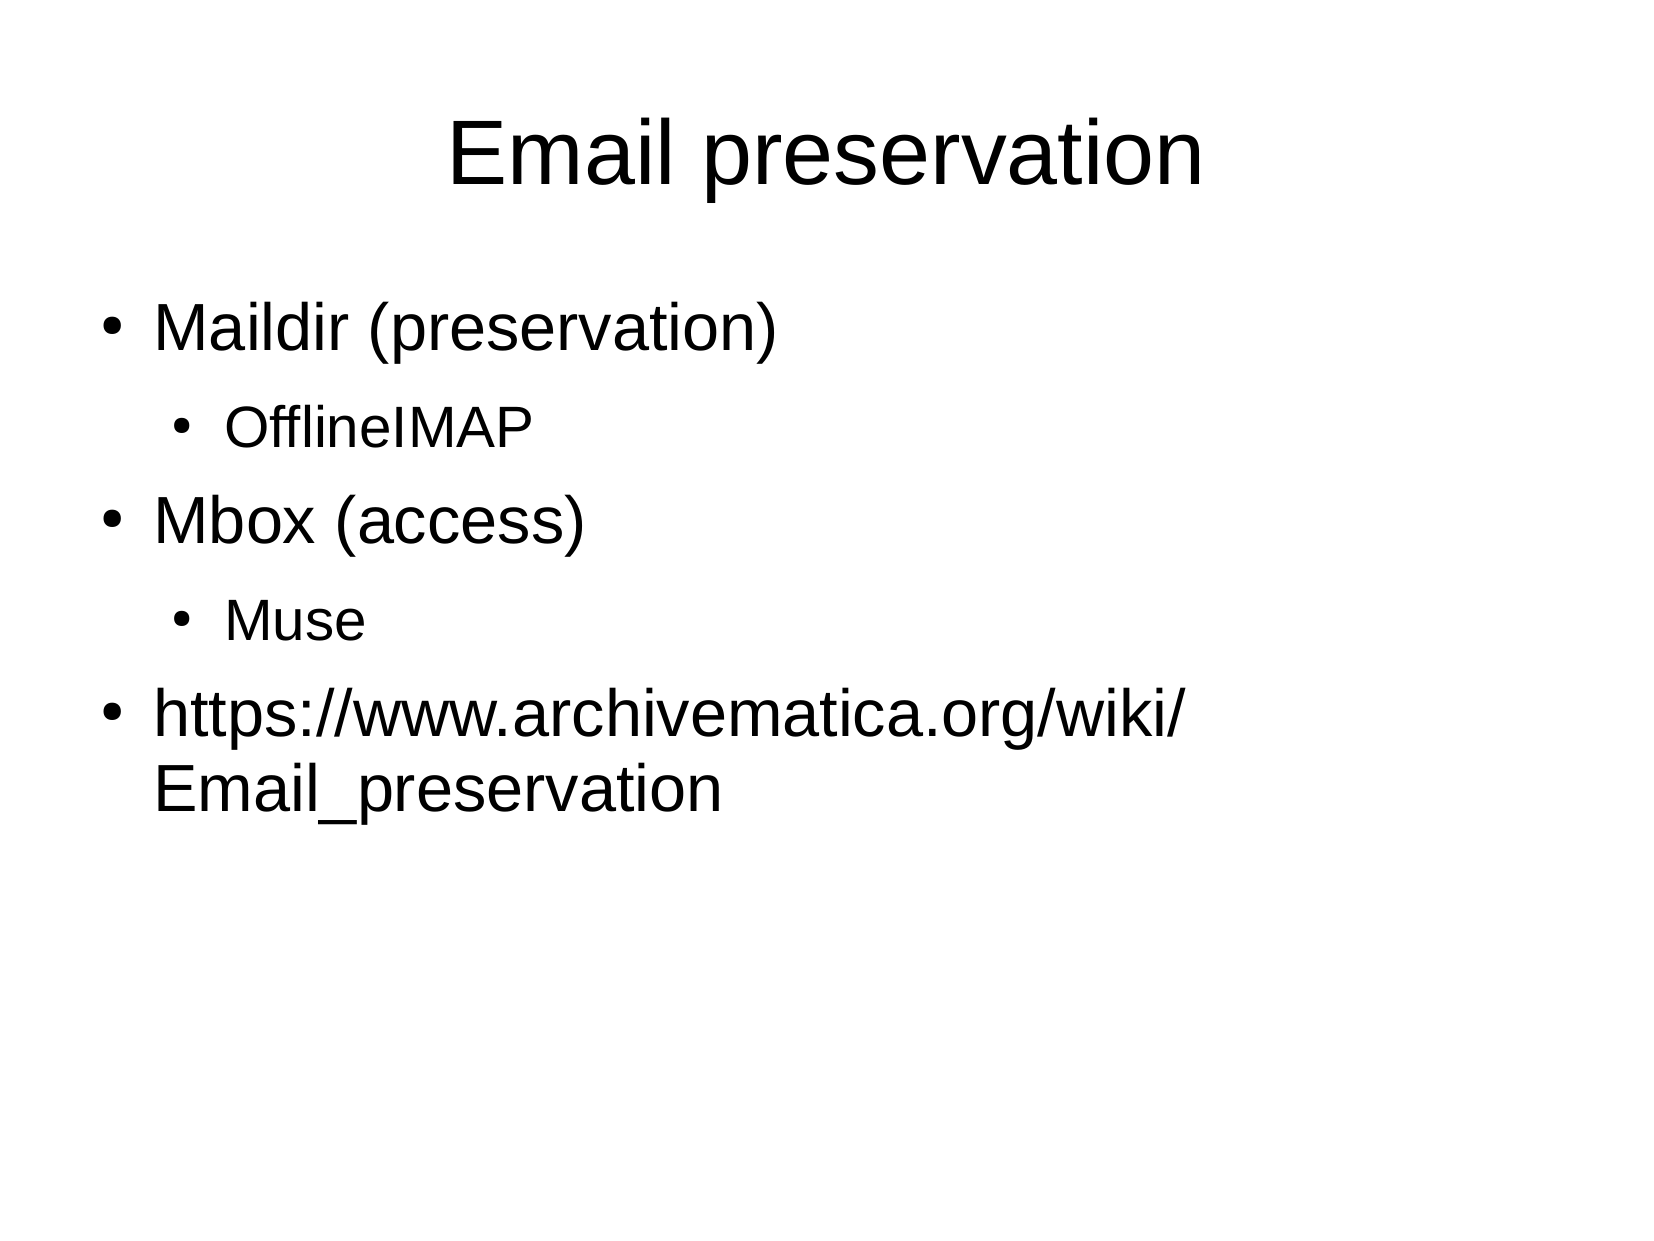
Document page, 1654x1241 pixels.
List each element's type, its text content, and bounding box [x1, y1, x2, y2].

title Email preservation [82, 49, 1571, 257]
list Maildir (preservation) OfflineIMAP Mbox (access) Muse https://www.archivematica.org/wiki/Email_preservation [82, 290, 1571, 1010]
